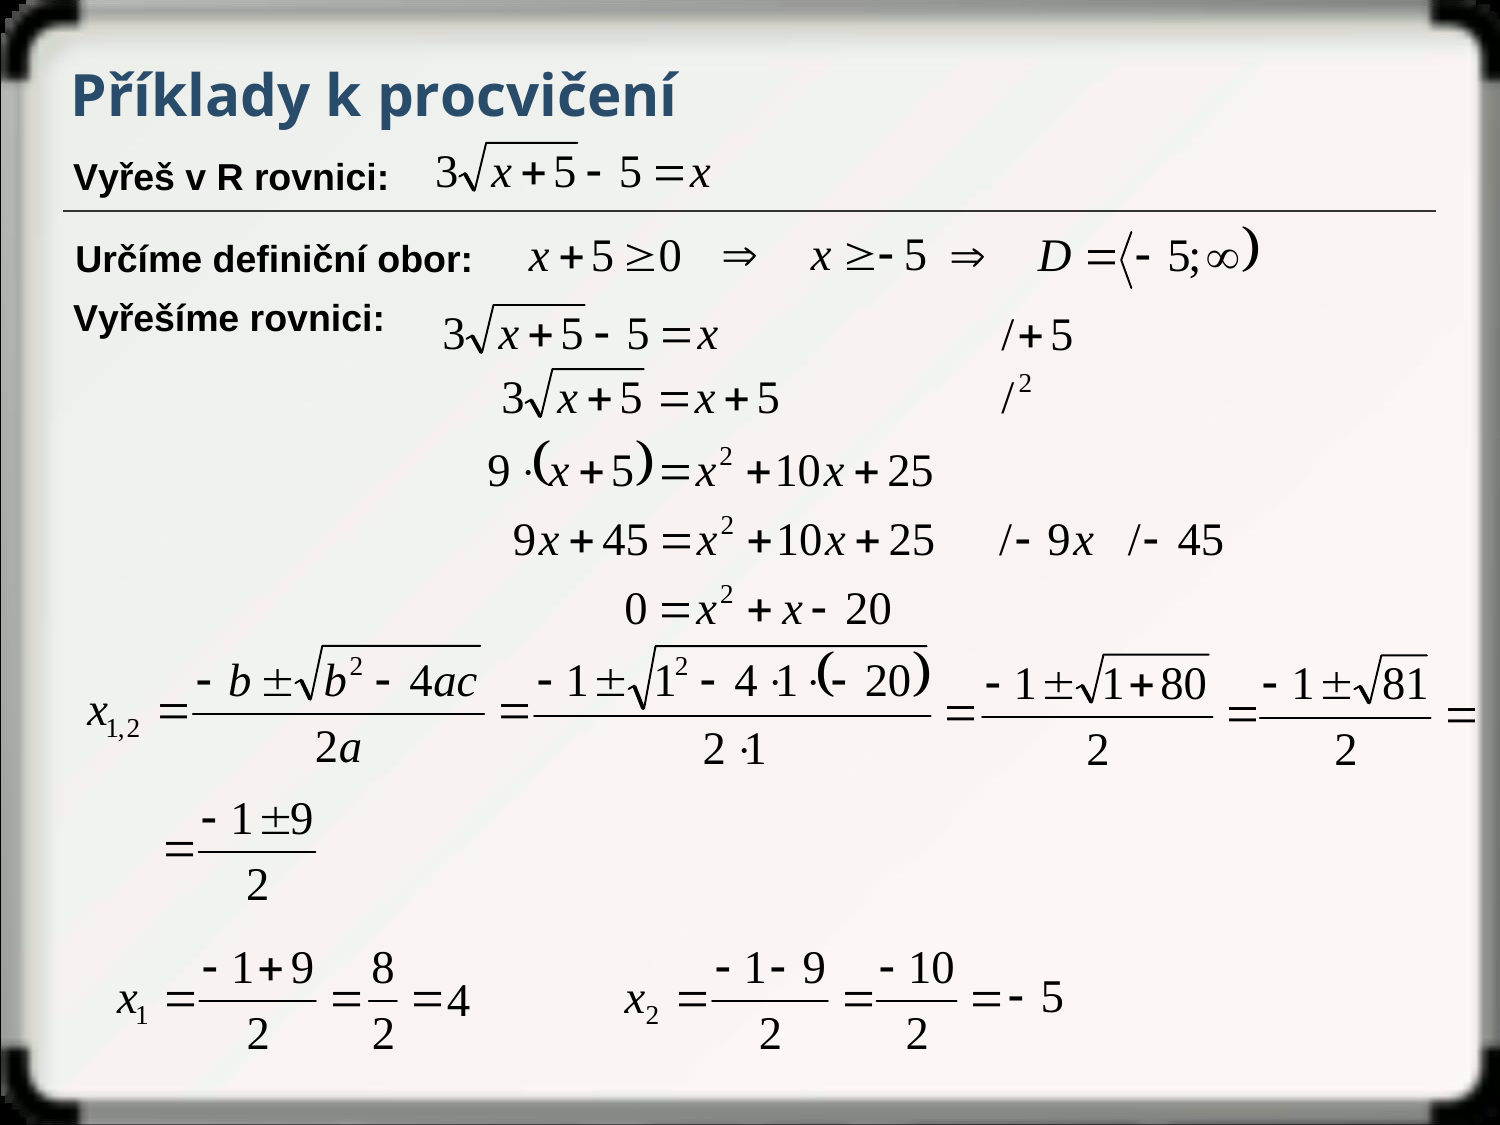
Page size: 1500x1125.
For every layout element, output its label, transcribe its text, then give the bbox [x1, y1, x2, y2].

text_box Příklady k procvičení [55, 54, 1391, 149]
chart [991, 512, 1233, 576]
chart [436, 365, 787, 430]
chart [429, 132, 721, 203]
text_box Vyřeš v R rovnici: [58, 128, 1410, 223]
text_box Vyřešíme rovnici: [58, 269, 1410, 365]
picture [0, 0, 1500, 1125]
chart [107, 939, 479, 1060]
chart [78, 573, 1478, 777]
chart [993, 363, 1041, 426]
chart [615, 939, 1072, 1060]
text_box Určíme definiční obor: [60, 209, 1412, 305]
chart [481, 435, 942, 568]
chart [154, 789, 326, 911]
